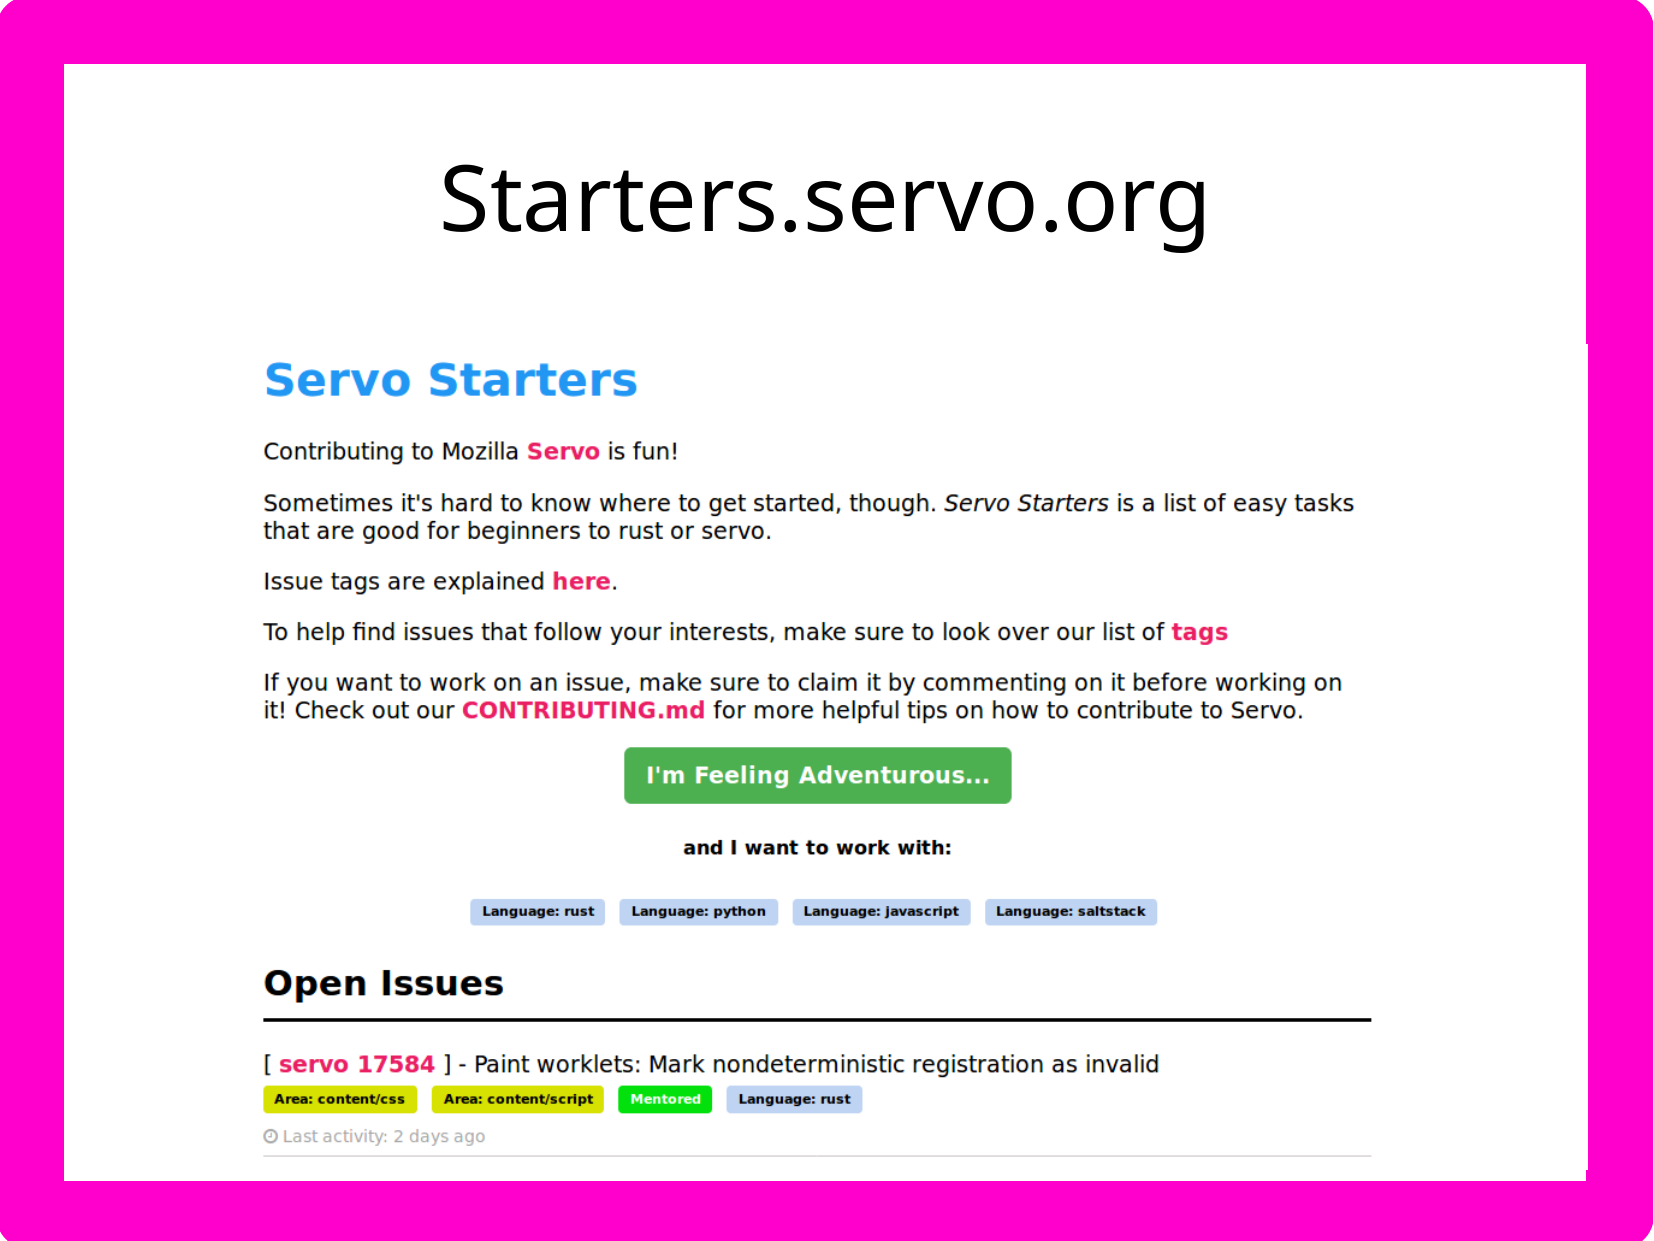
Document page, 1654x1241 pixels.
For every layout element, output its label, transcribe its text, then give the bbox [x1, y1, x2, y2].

title Starters.servo.org [82, 92, 1571, 301]
picture [77, 344, 1588, 1170]
